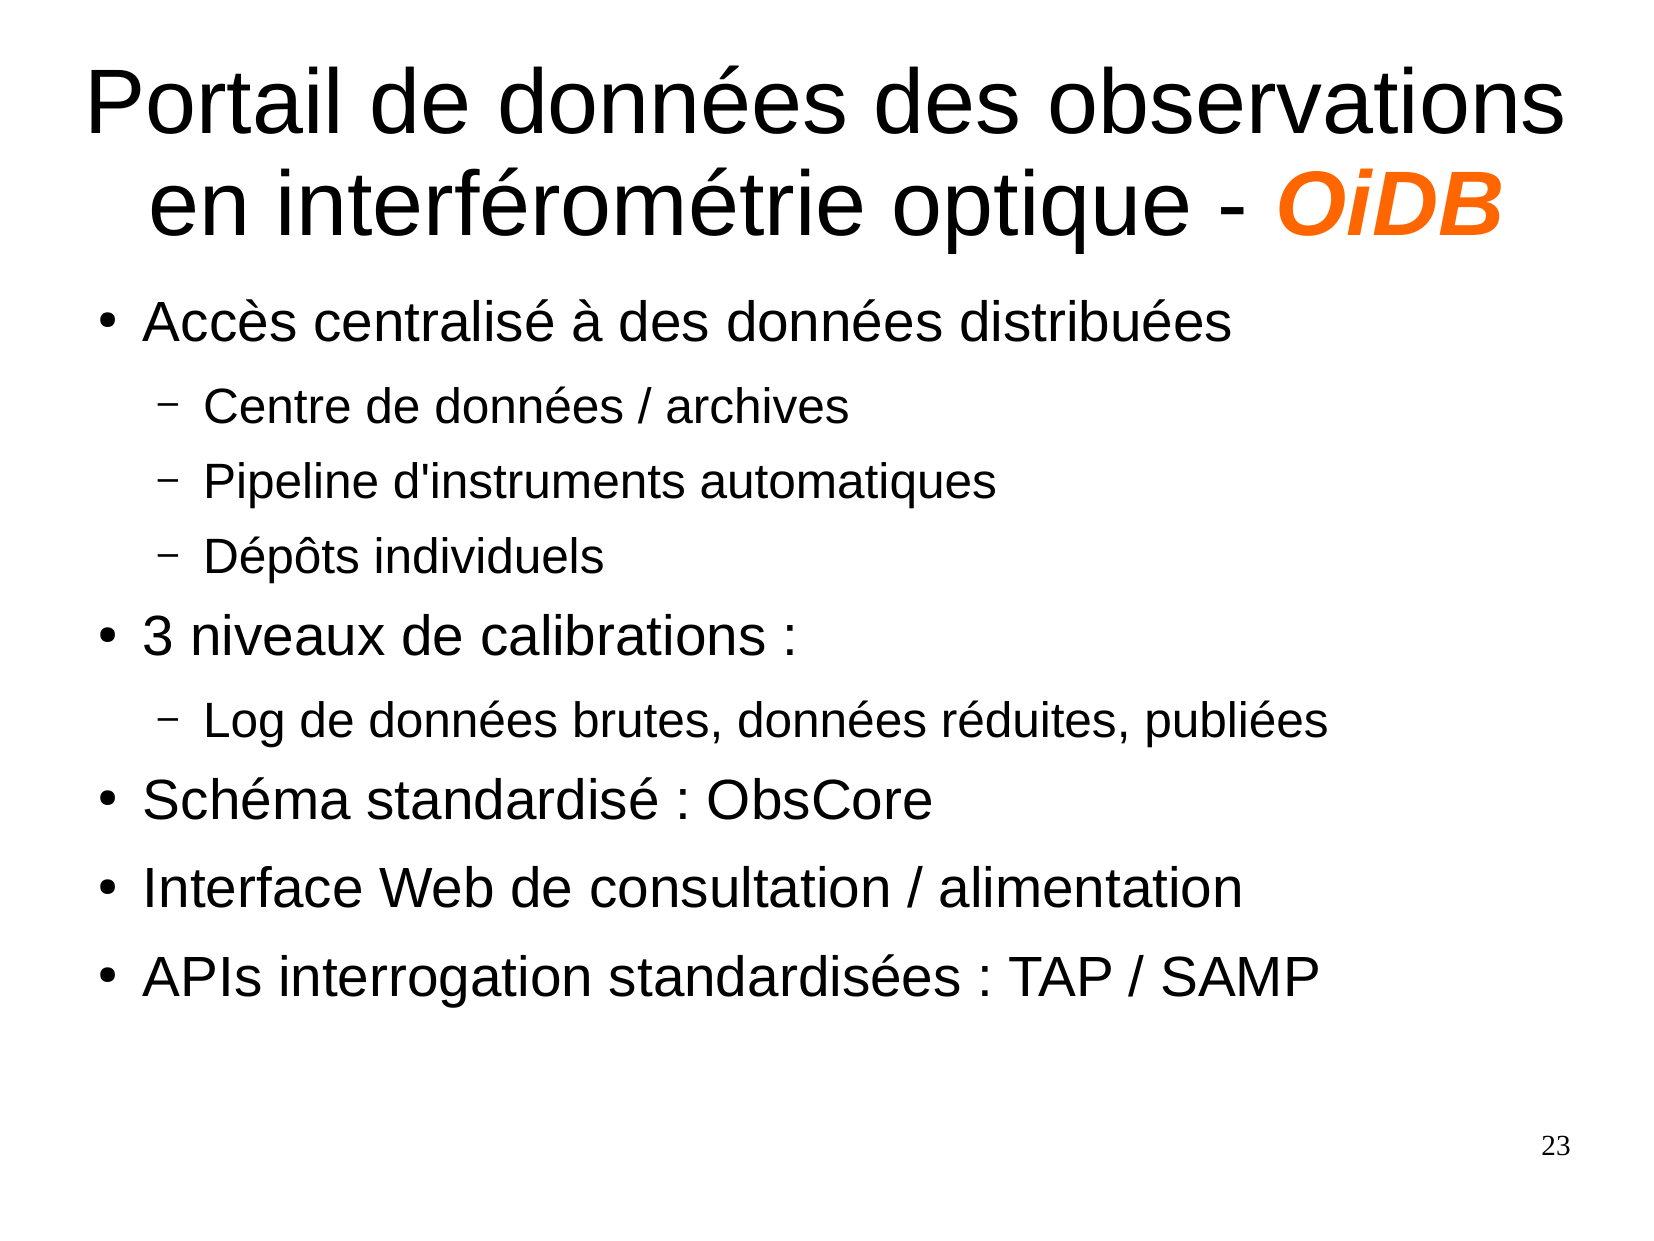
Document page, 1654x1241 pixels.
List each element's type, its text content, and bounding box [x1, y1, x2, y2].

list Accès centralisé à des données distribuées Centre de données / archives Pipeline d'instruments automatiques Dépôts individuels 3 niveaux de calibrations : Log de données brutes, données réduites, publiées Schéma standardisé : ObsCore Interface Web de consultation / alimentation APIs interrogation standardisées : TAP / SAMP [82, 290, 1571, 1010]
title Portail de données des observations en interférométrie optique - OiDB [82, 49, 1571, 257]
